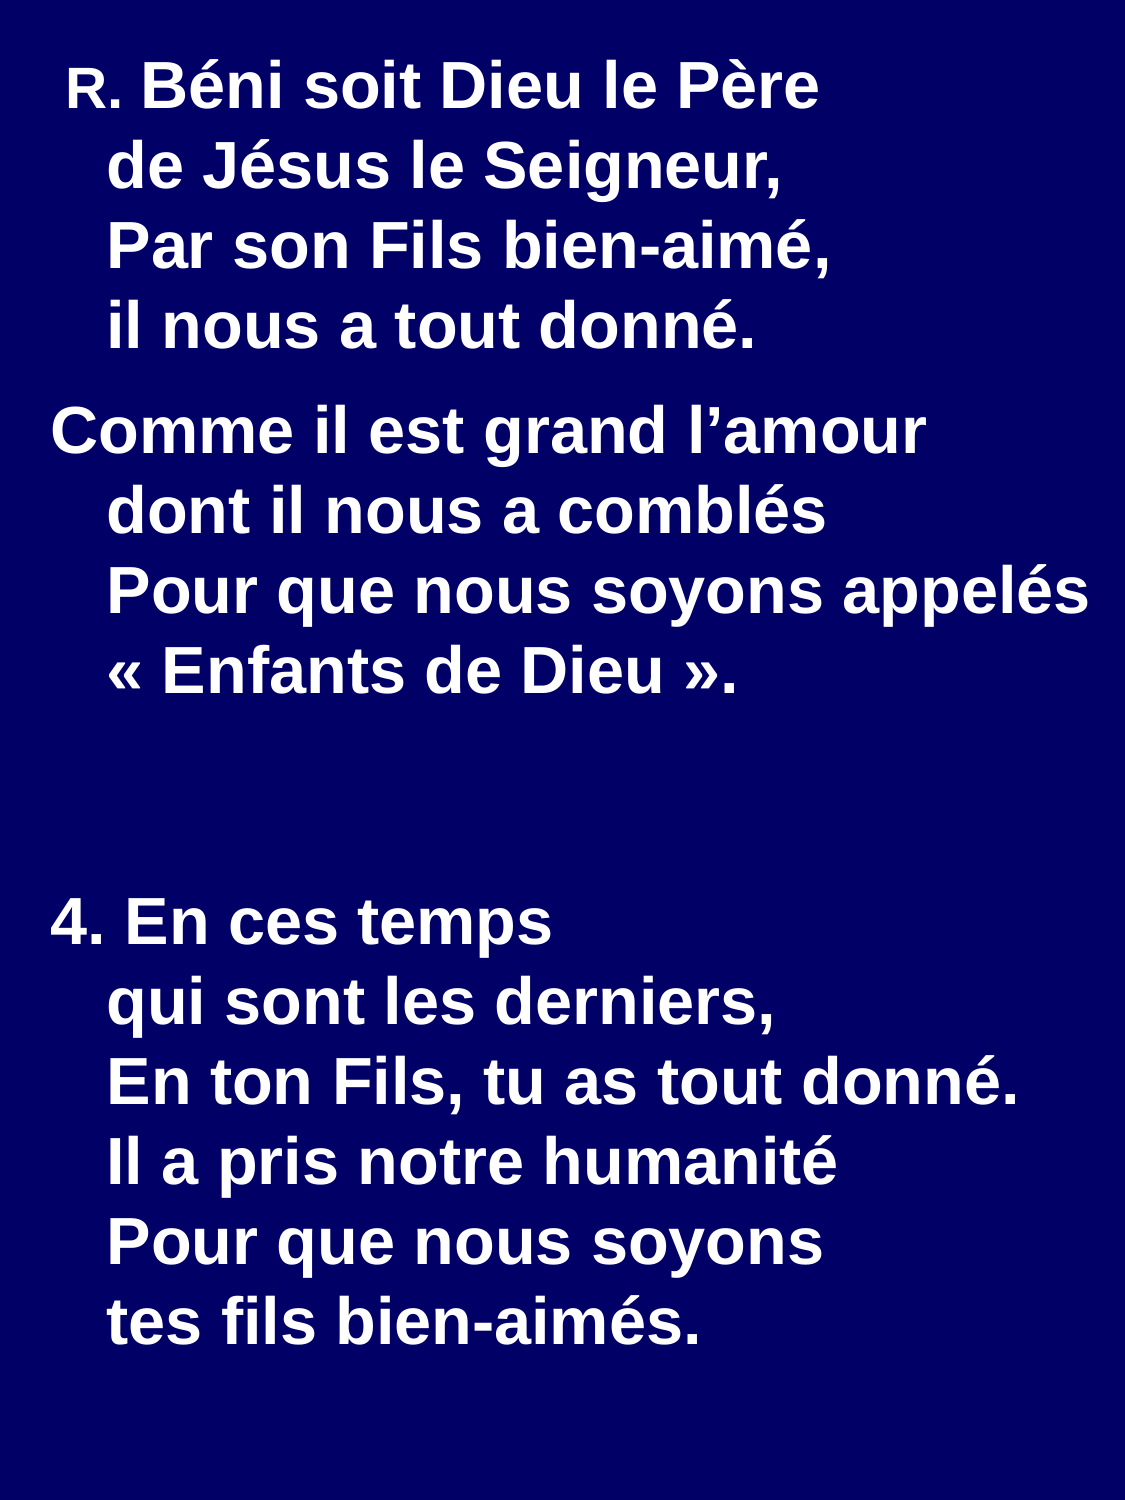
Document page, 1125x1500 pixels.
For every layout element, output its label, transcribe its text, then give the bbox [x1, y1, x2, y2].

text_box R. Béni soit Dieu le Père de Jésus le Seigneur, Par son Fils bien-aimé, il nous a tout donné. Comme il est grand l’amour dont il nous a comblés Pour que nous soyons appelés « Enfants de Dieu ». 4. En ces temps qui sont les derniers, En ton Fils, tu as tout donné. Il a pris notre humanité Pour que nous soyons tes fils bien-aimés. [35, 0, 1111, 1394]
